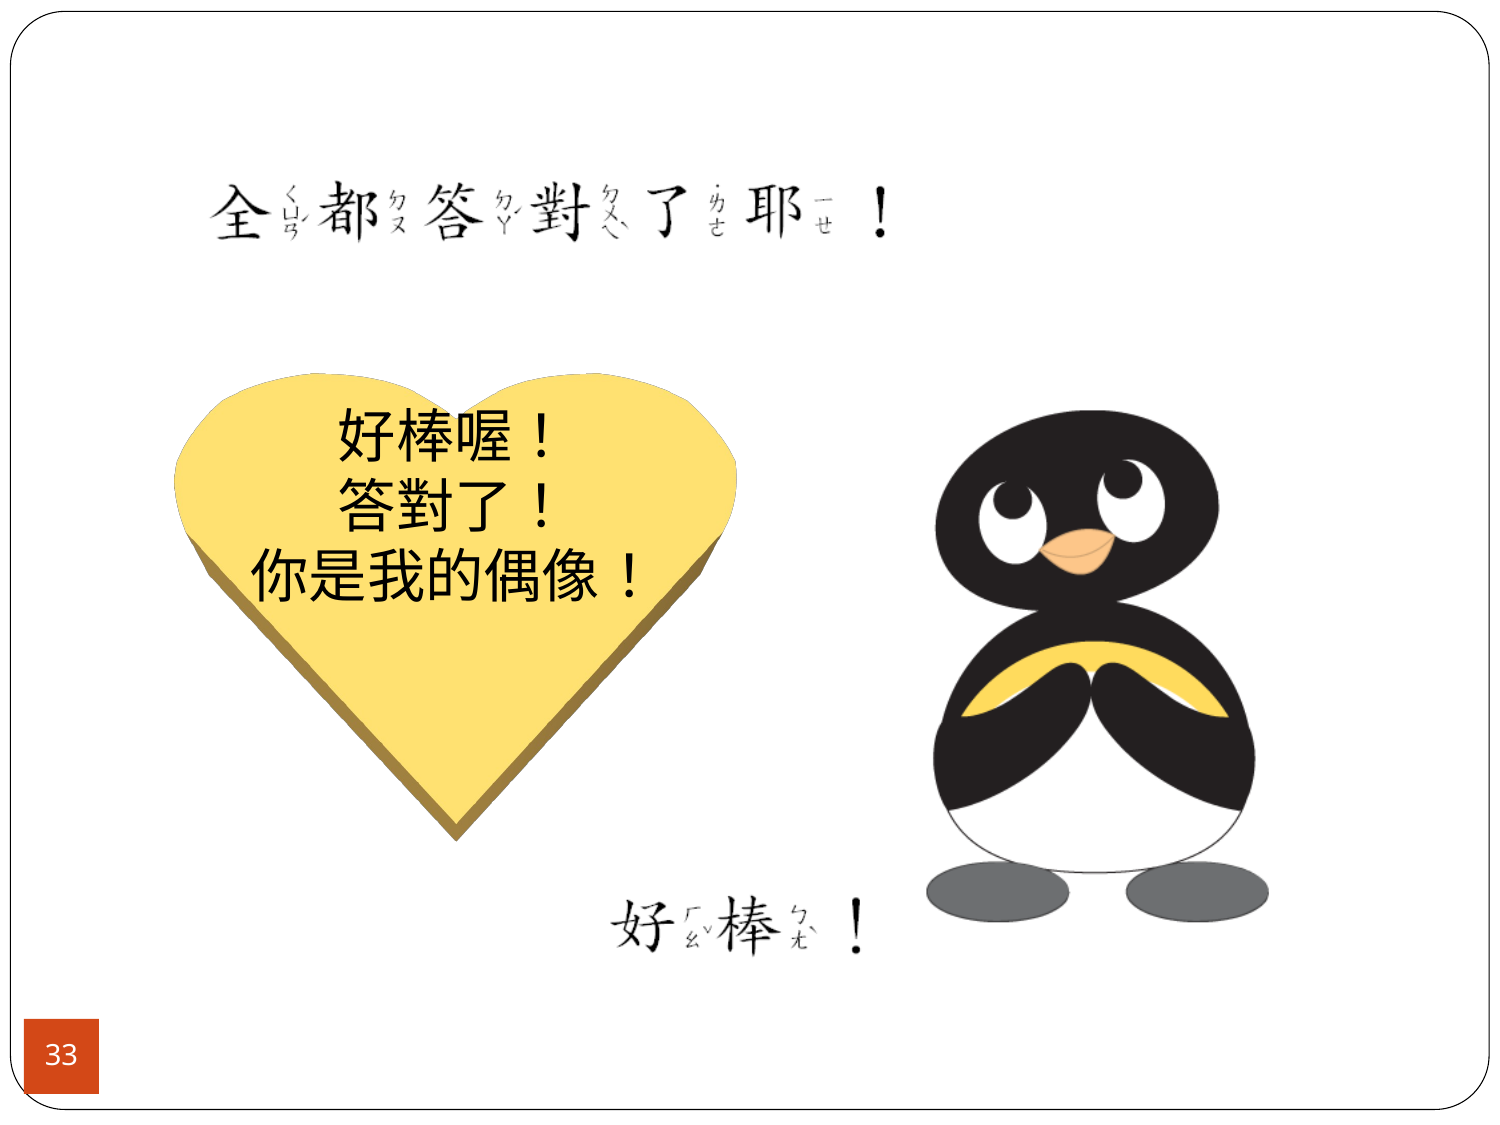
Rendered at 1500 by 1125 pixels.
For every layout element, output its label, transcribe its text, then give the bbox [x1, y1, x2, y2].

text_box 33 [23, 1018, 99, 1094]
picture [194, 160, 1285, 972]
text_box 好棒喔！ 答對了！ 你是我的偶像！ [176, 375, 736, 821]
